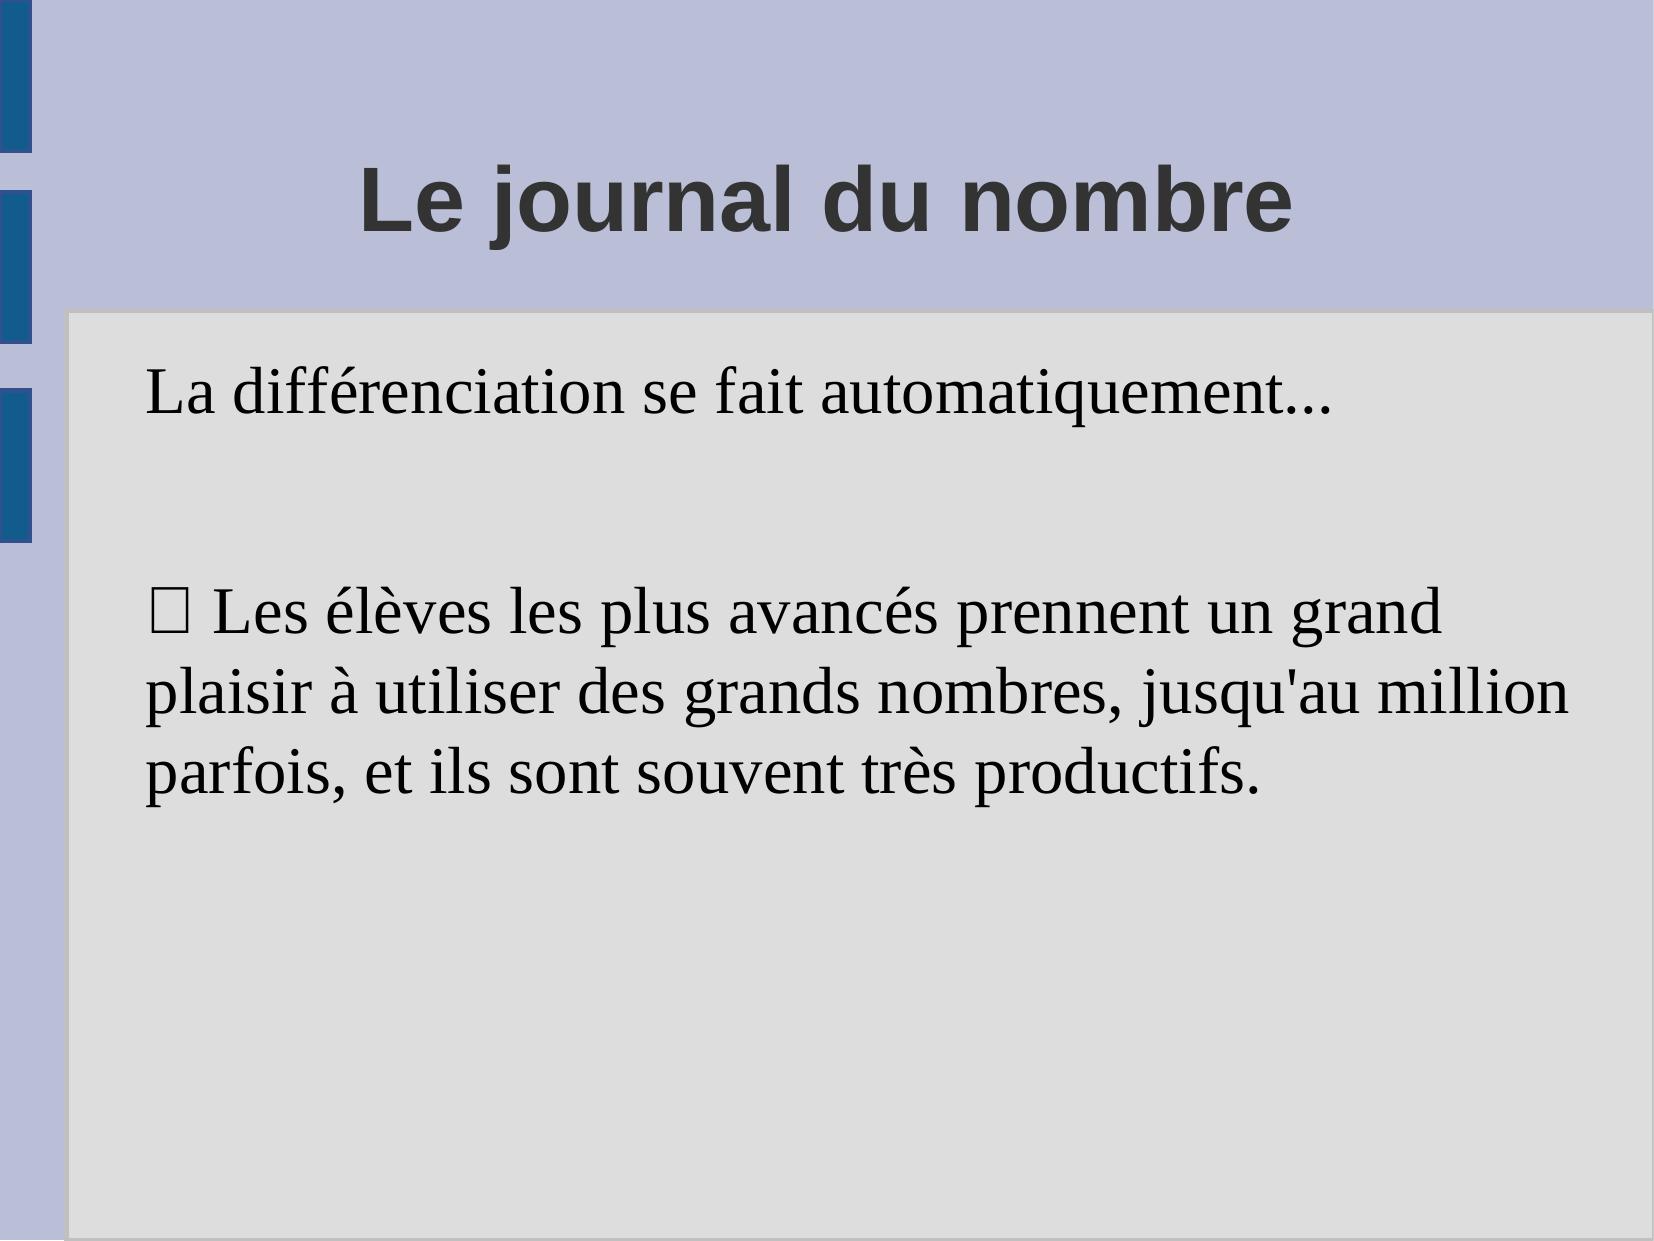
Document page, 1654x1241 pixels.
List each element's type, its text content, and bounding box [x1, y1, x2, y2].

title Le journal du nombre [121, 91, 1534, 299]
list La différenciation se fait automatiquement...  Les élèves les plus avancés prennent un grand plaisir à utiliser des grands nombres, jusqu'au million parfois, et ils sont souvent très productifs. [145, 347, 1607, 1129]
